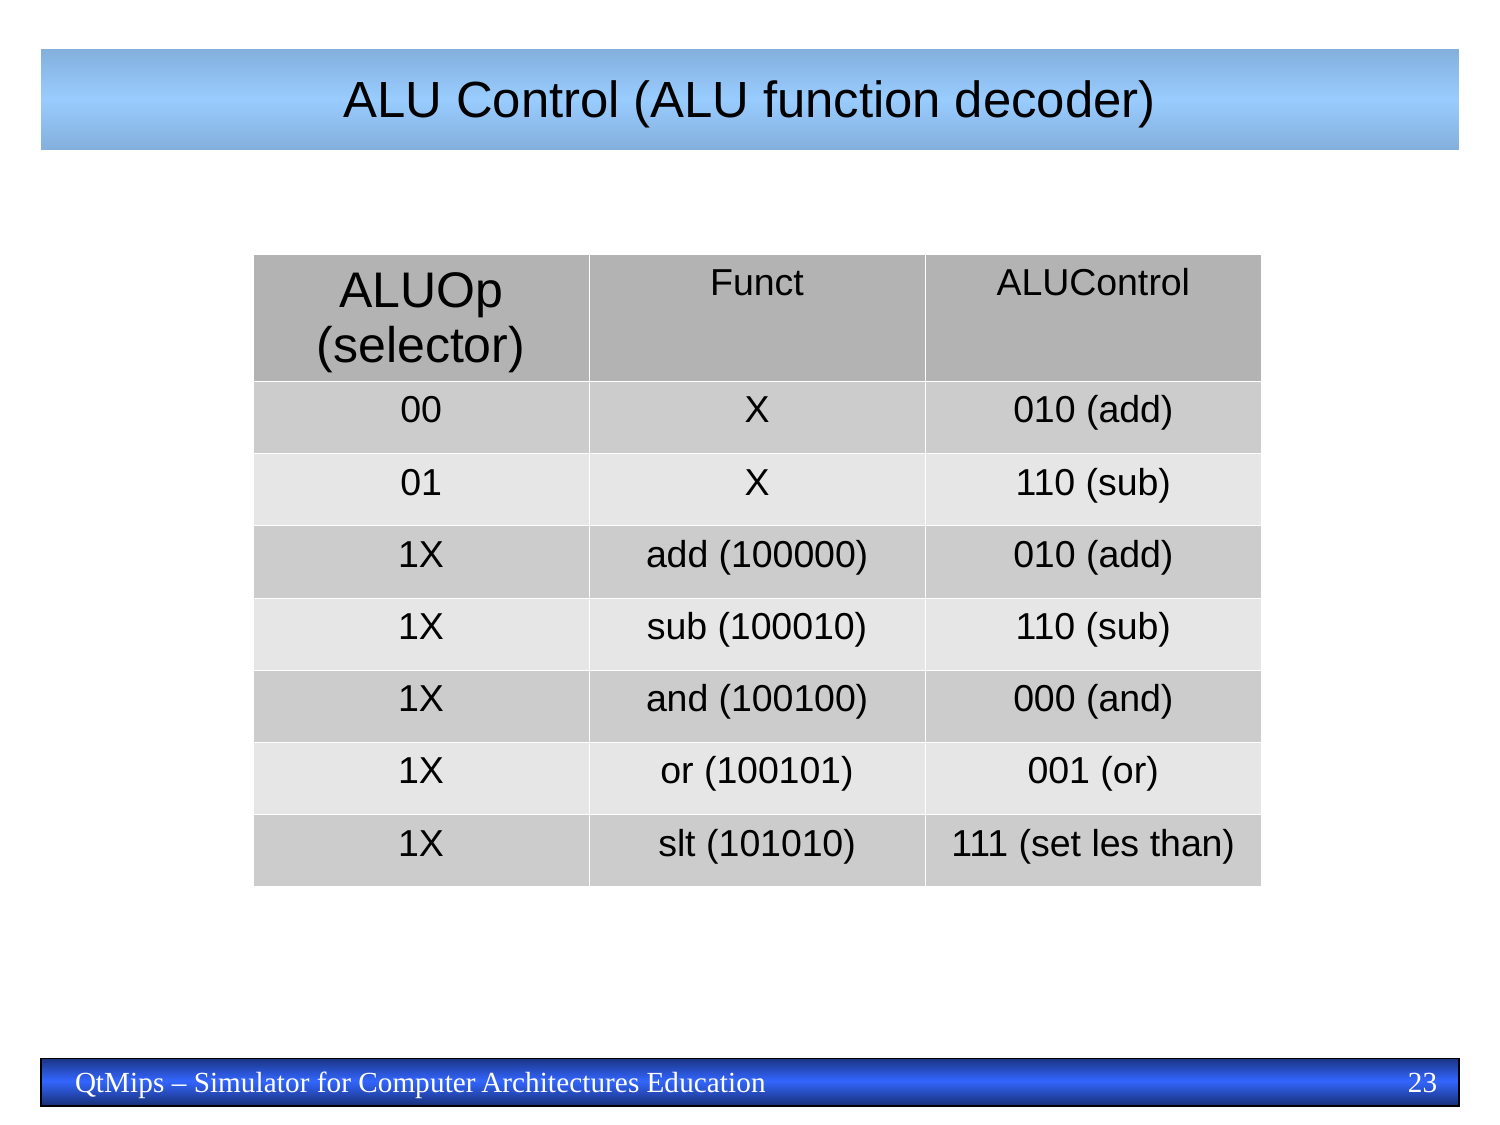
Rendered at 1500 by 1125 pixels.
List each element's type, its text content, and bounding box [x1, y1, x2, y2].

table_cell slt (101010) [590, 815, 925, 886]
table_header Funct [590, 255, 925, 381]
table_cell X [590, 382, 925, 453]
table_cell 1X [254, 743, 589, 814]
table_cell or (100101) [590, 743, 925, 814]
table_cell 1X [254, 671, 589, 742]
table_cell 1X [254, 815, 589, 886]
table_cell 010 (add) [926, 526, 1261, 598]
table_cell 110 (sub) [926, 599, 1261, 670]
table_cell and (100100) [590, 671, 925, 742]
table_cell 001 (or) [926, 743, 1261, 814]
table_header ALUOp (selector) [254, 255, 589, 381]
title ALU Control (ALU function decoder) [41, 49, 1459, 150]
table_cell 00 [254, 382, 589, 453]
table_cell 010 (add) [926, 382, 1261, 453]
table_cell 000 (and) [926, 671, 1261, 742]
table_cell 01 [254, 454, 589, 525]
table_cell 1X [254, 599, 589, 670]
table_header ALUControl [926, 255, 1261, 381]
table_cell X [590, 454, 925, 525]
table_cell 111 (set les than) [926, 815, 1261, 886]
table_cell 1X [254, 526, 589, 598]
table_cell sub (100010) [590, 599, 925, 670]
table_cell add (100000) [590, 526, 925, 598]
table_cell 110 (sub) [926, 454, 1261, 525]
